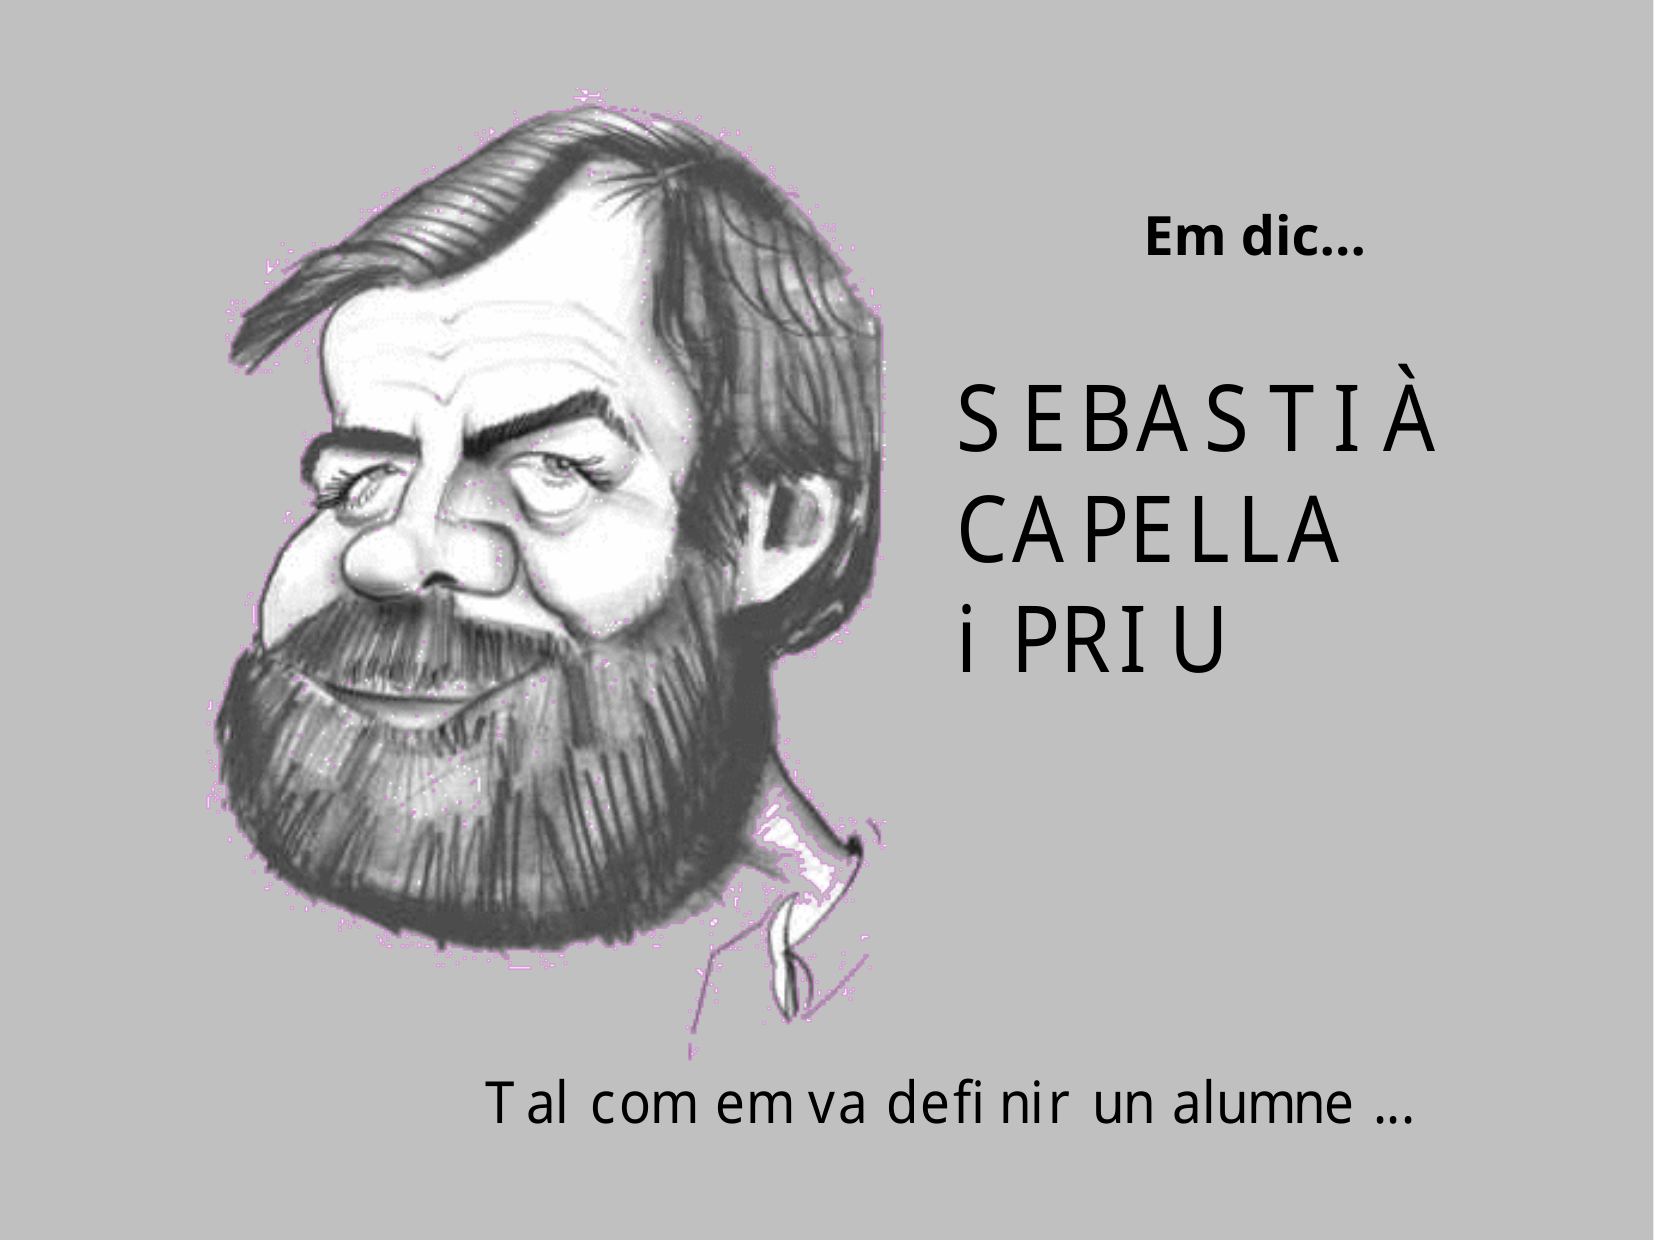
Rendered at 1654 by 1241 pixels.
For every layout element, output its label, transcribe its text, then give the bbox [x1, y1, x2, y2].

picture [167, 88, 1654, 1152]
text_box Em dic... [1128, 177, 1382, 279]
